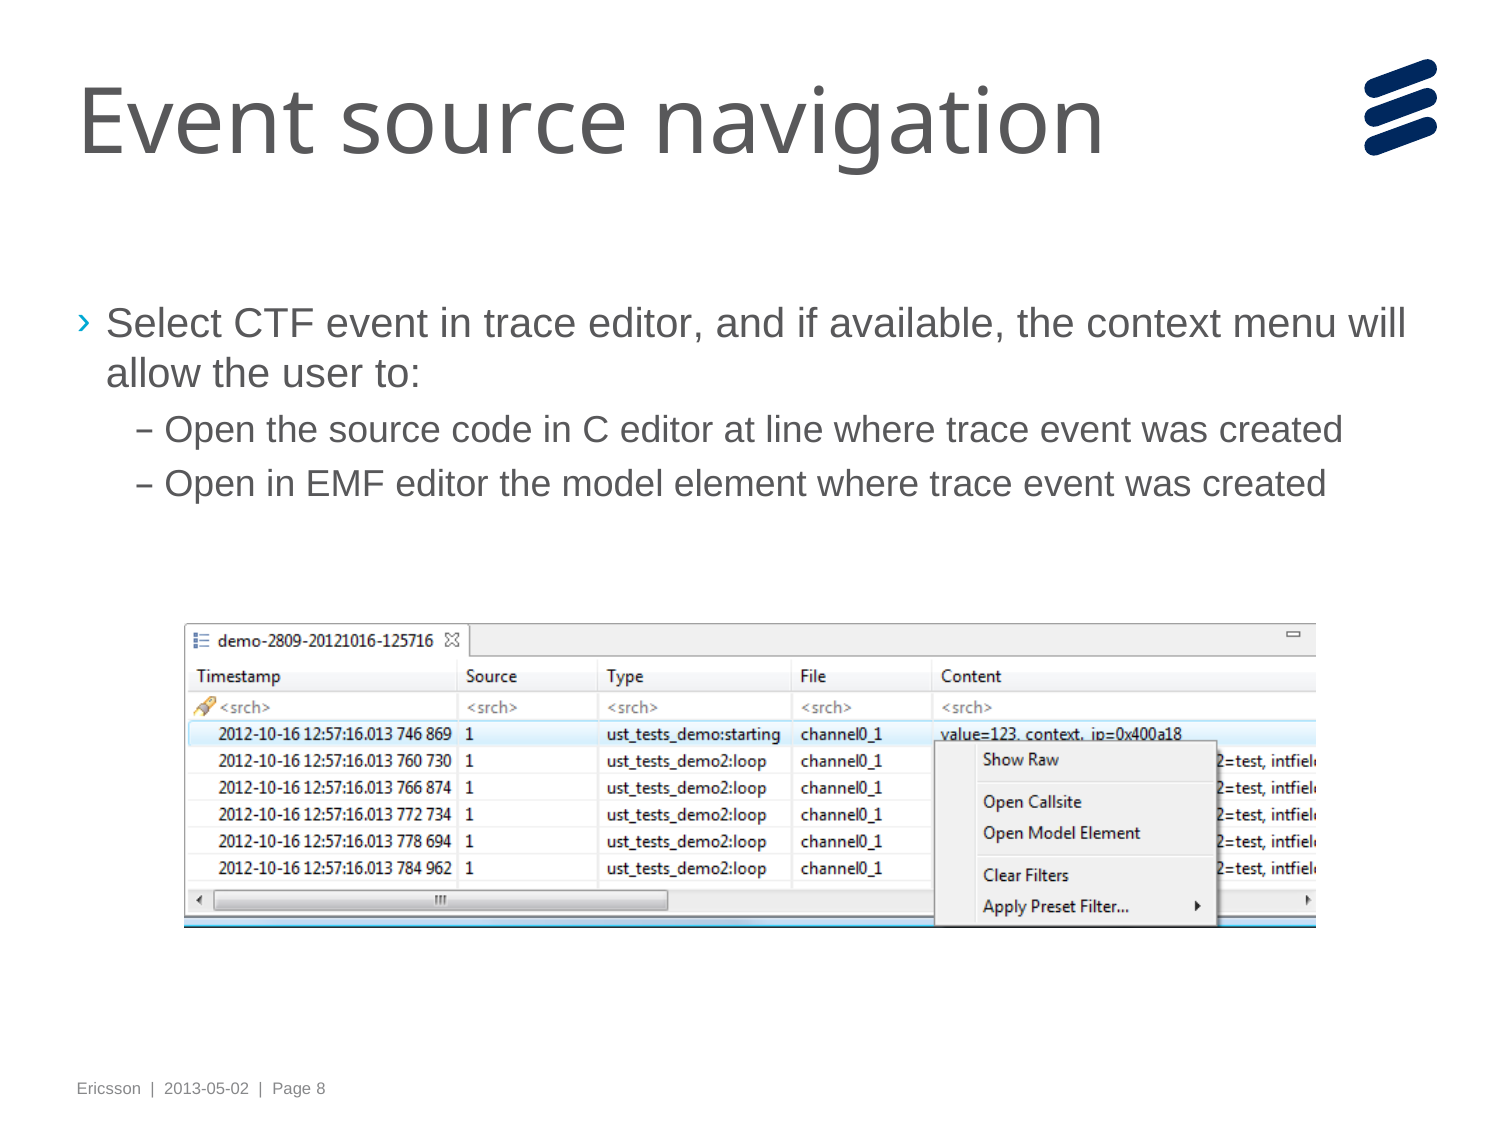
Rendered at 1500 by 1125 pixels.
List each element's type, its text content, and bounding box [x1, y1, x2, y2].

title Event source navigation [64, 39, 1295, 218]
list Select CTF event in trace editor, and if available, the context menu will allow the user to: Open the source code in C editor at line where trace event was created Open in EMF editor the model element where trace event was created [65, 295, 1436, 599]
picture [184, 623, 1316, 928]
